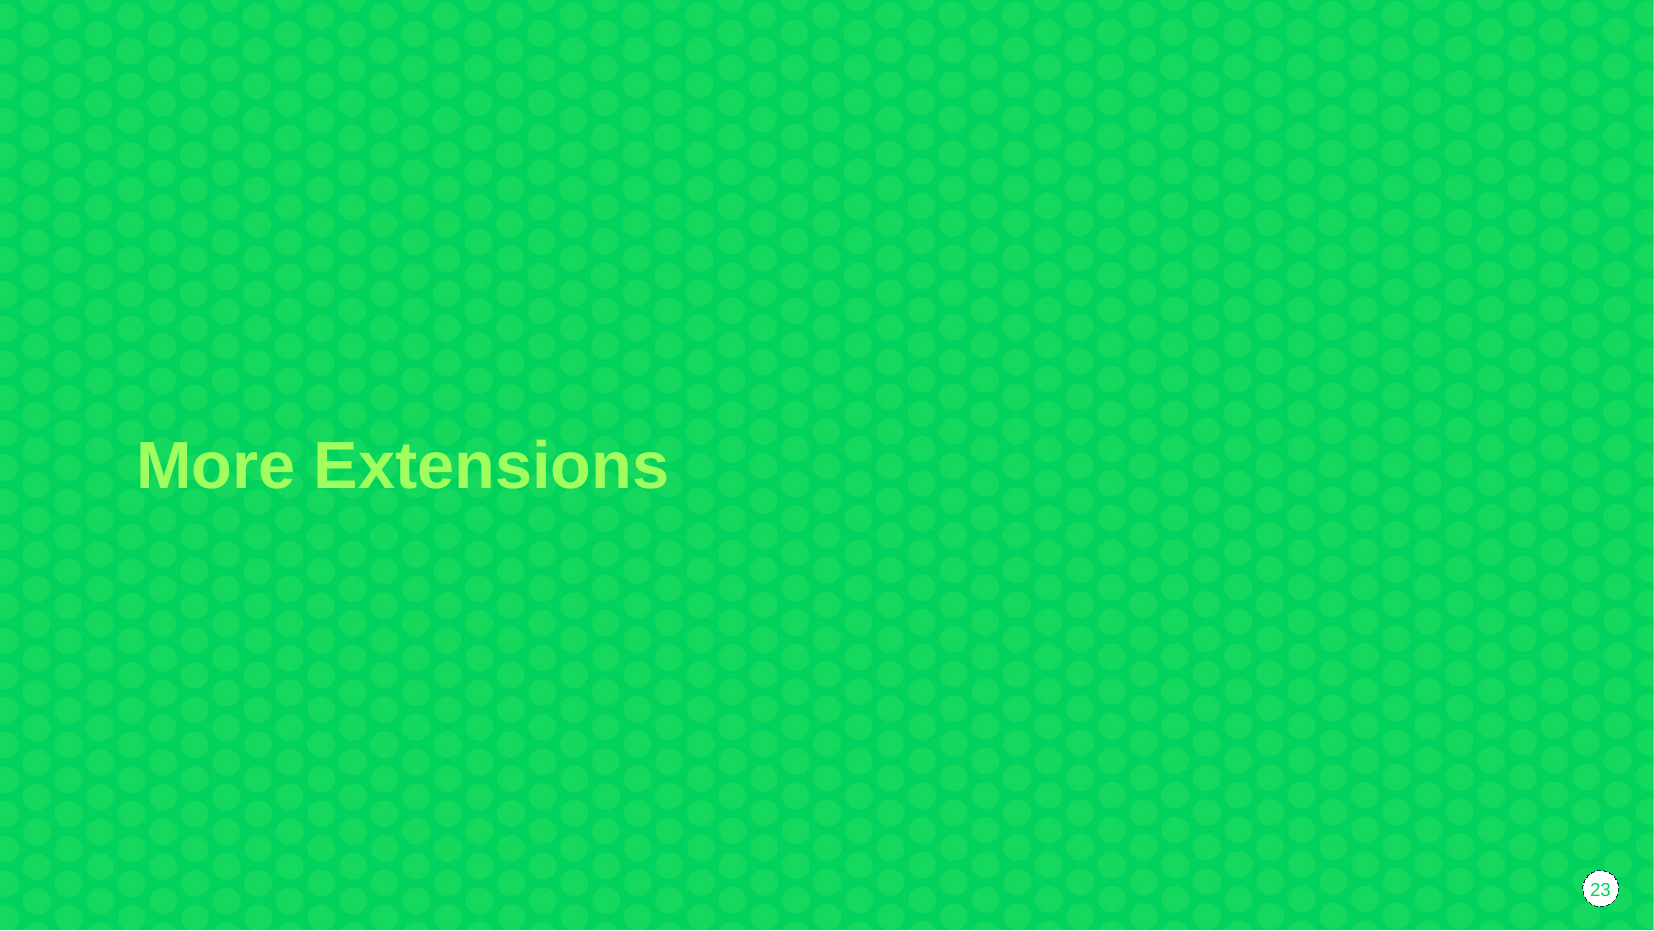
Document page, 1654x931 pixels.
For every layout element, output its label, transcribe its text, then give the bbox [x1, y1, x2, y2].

picture [0, 0, 1654, 930]
title More Extensions [121, 387, 1531, 543]
